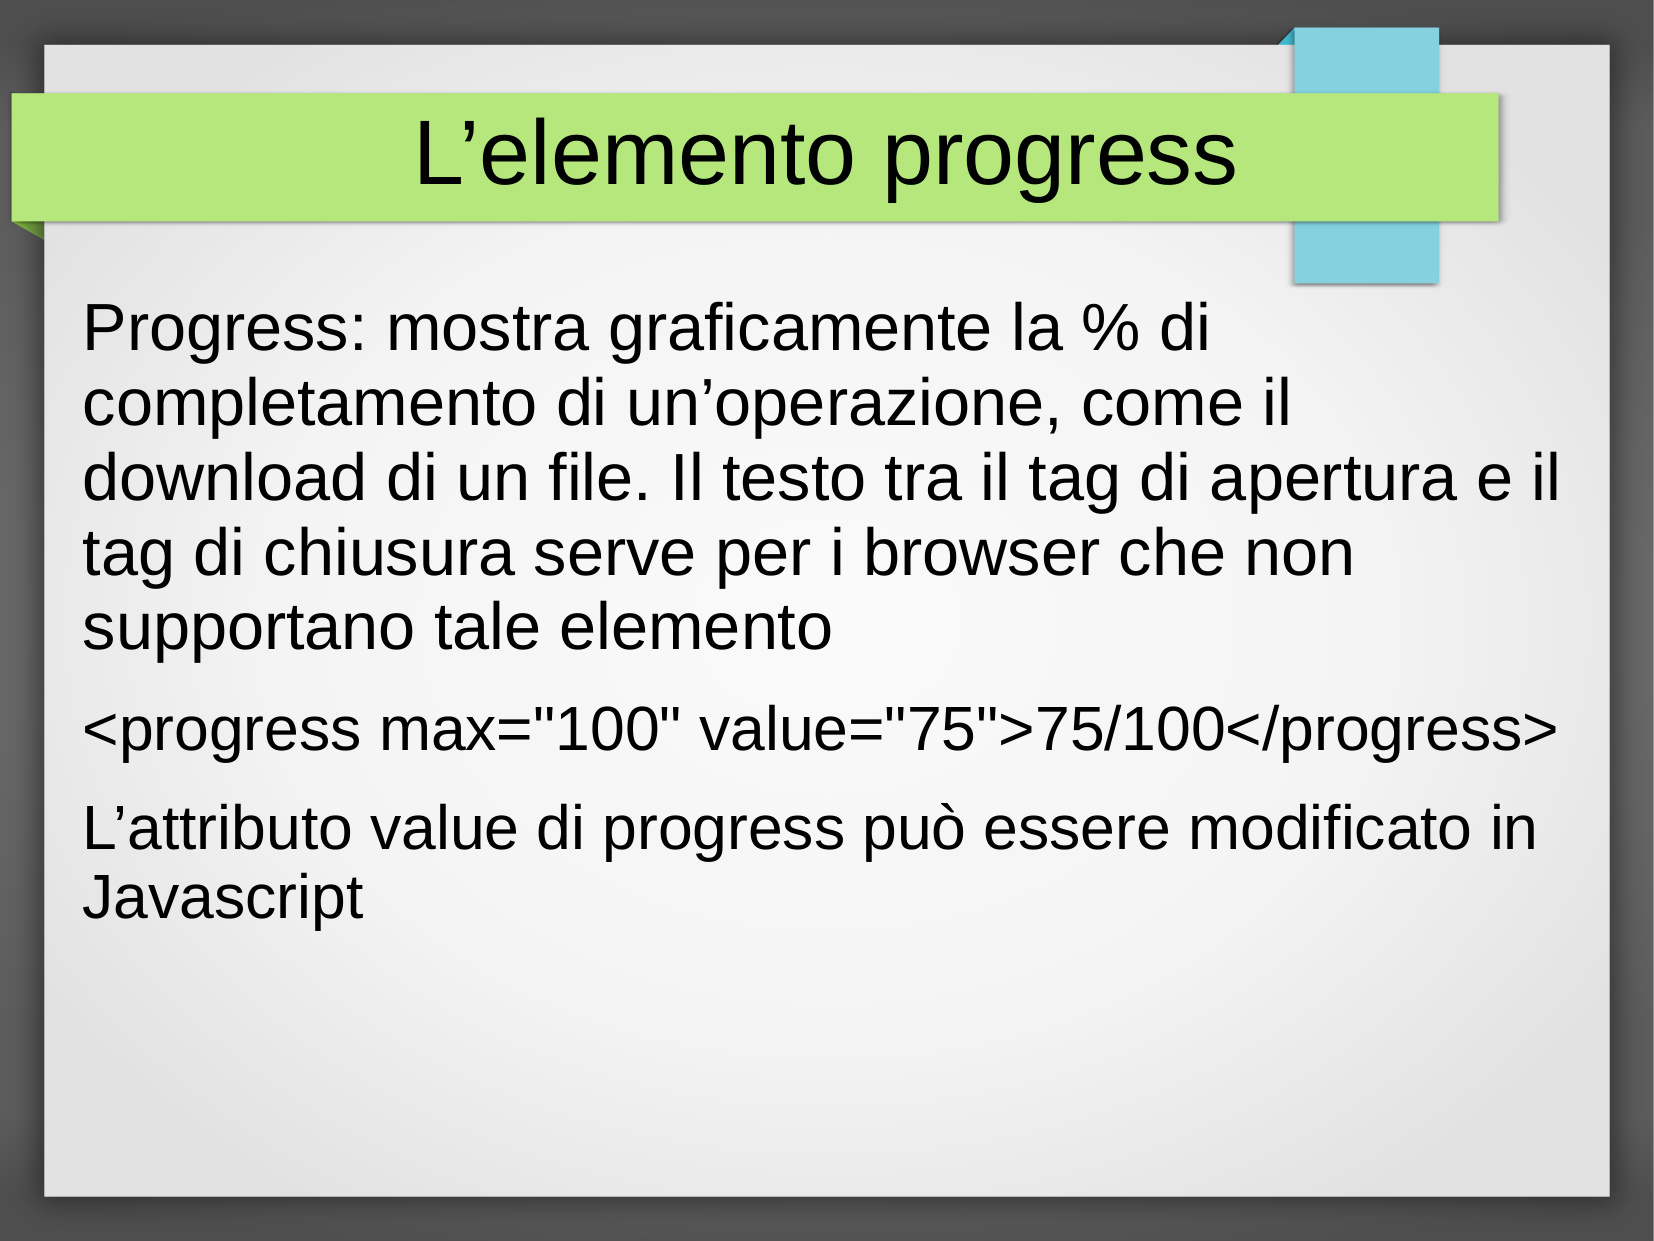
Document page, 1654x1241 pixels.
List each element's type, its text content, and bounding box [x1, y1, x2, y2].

picture [0, 0, 1654, 1241]
list Progress: mostra graficamente la % di completamento di un’operazione, come il download di un file. Il testo tra il tag di apertura e il tag di chiusura serve per i browser che non supportano tale elemento <progress max="100" value="75">75/100</progress> L’attributo value di progress può essere modificato in Javascript [82, 290, 1571, 1010]
title L’elemento progress [82, 49, 1571, 257]
